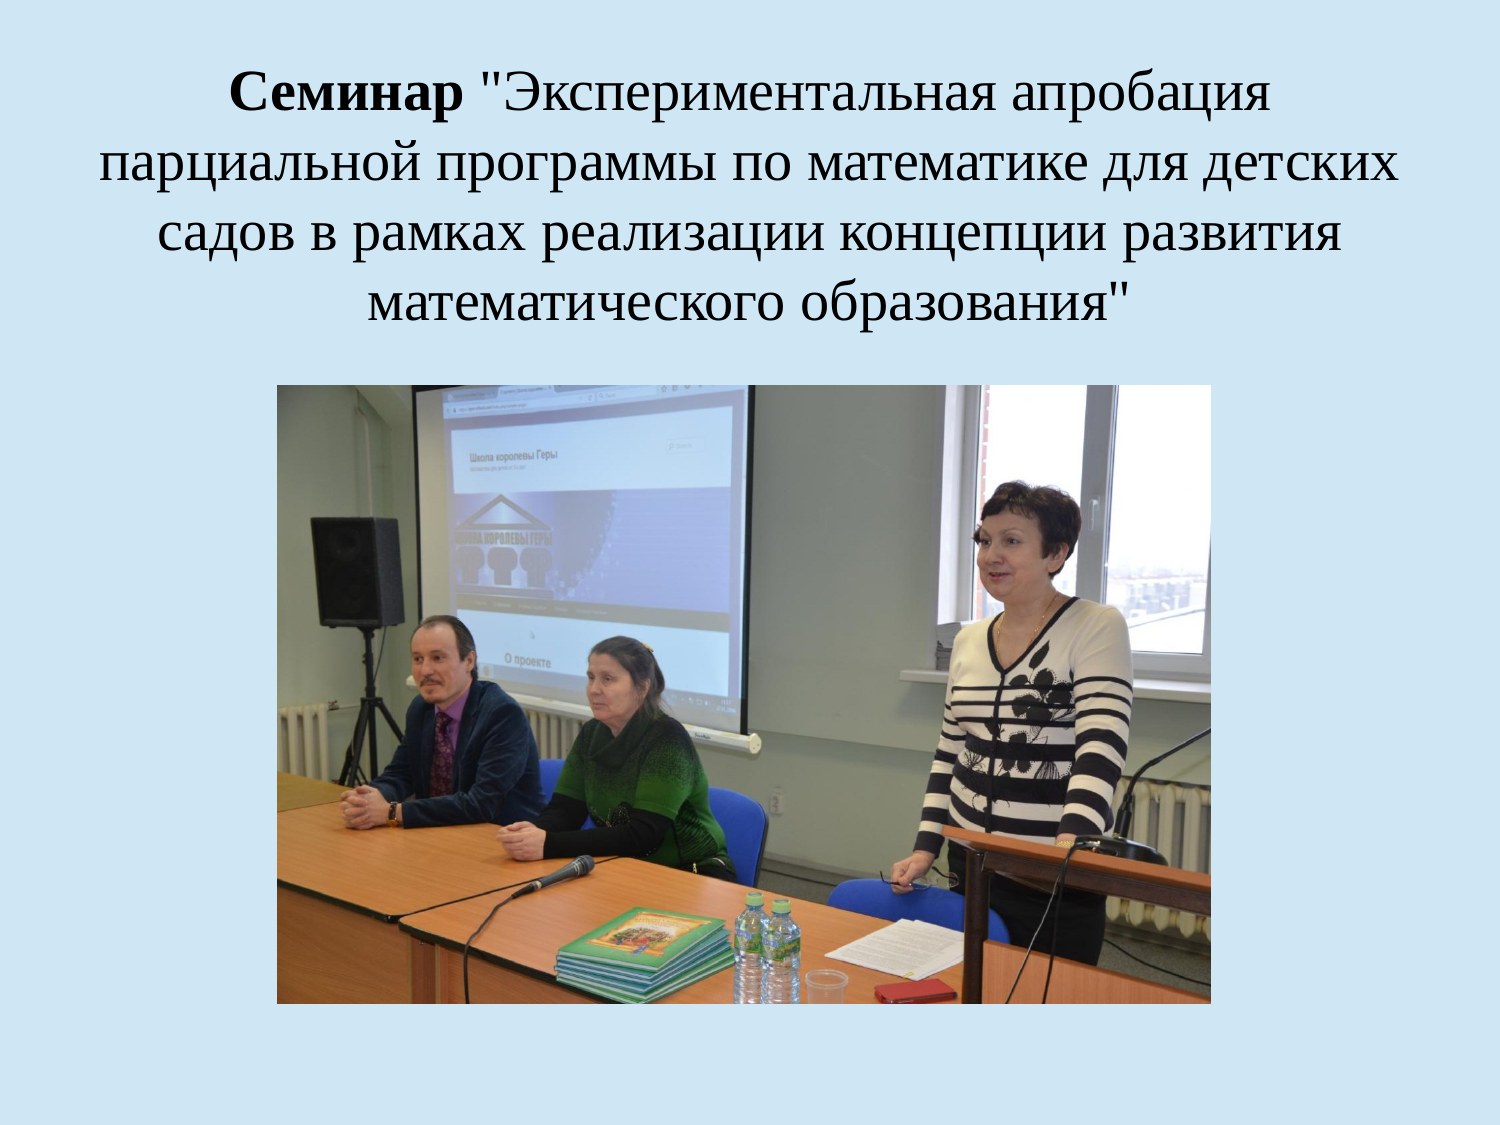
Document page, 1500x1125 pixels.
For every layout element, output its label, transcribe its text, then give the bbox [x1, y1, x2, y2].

picture [277, 385, 1211, 1004]
title Семинар "Экспериментальная апробация парциальной программы по математике для детских садов в рамках реализации концепции развития математического образования" [75, 45, 1425, 339]
